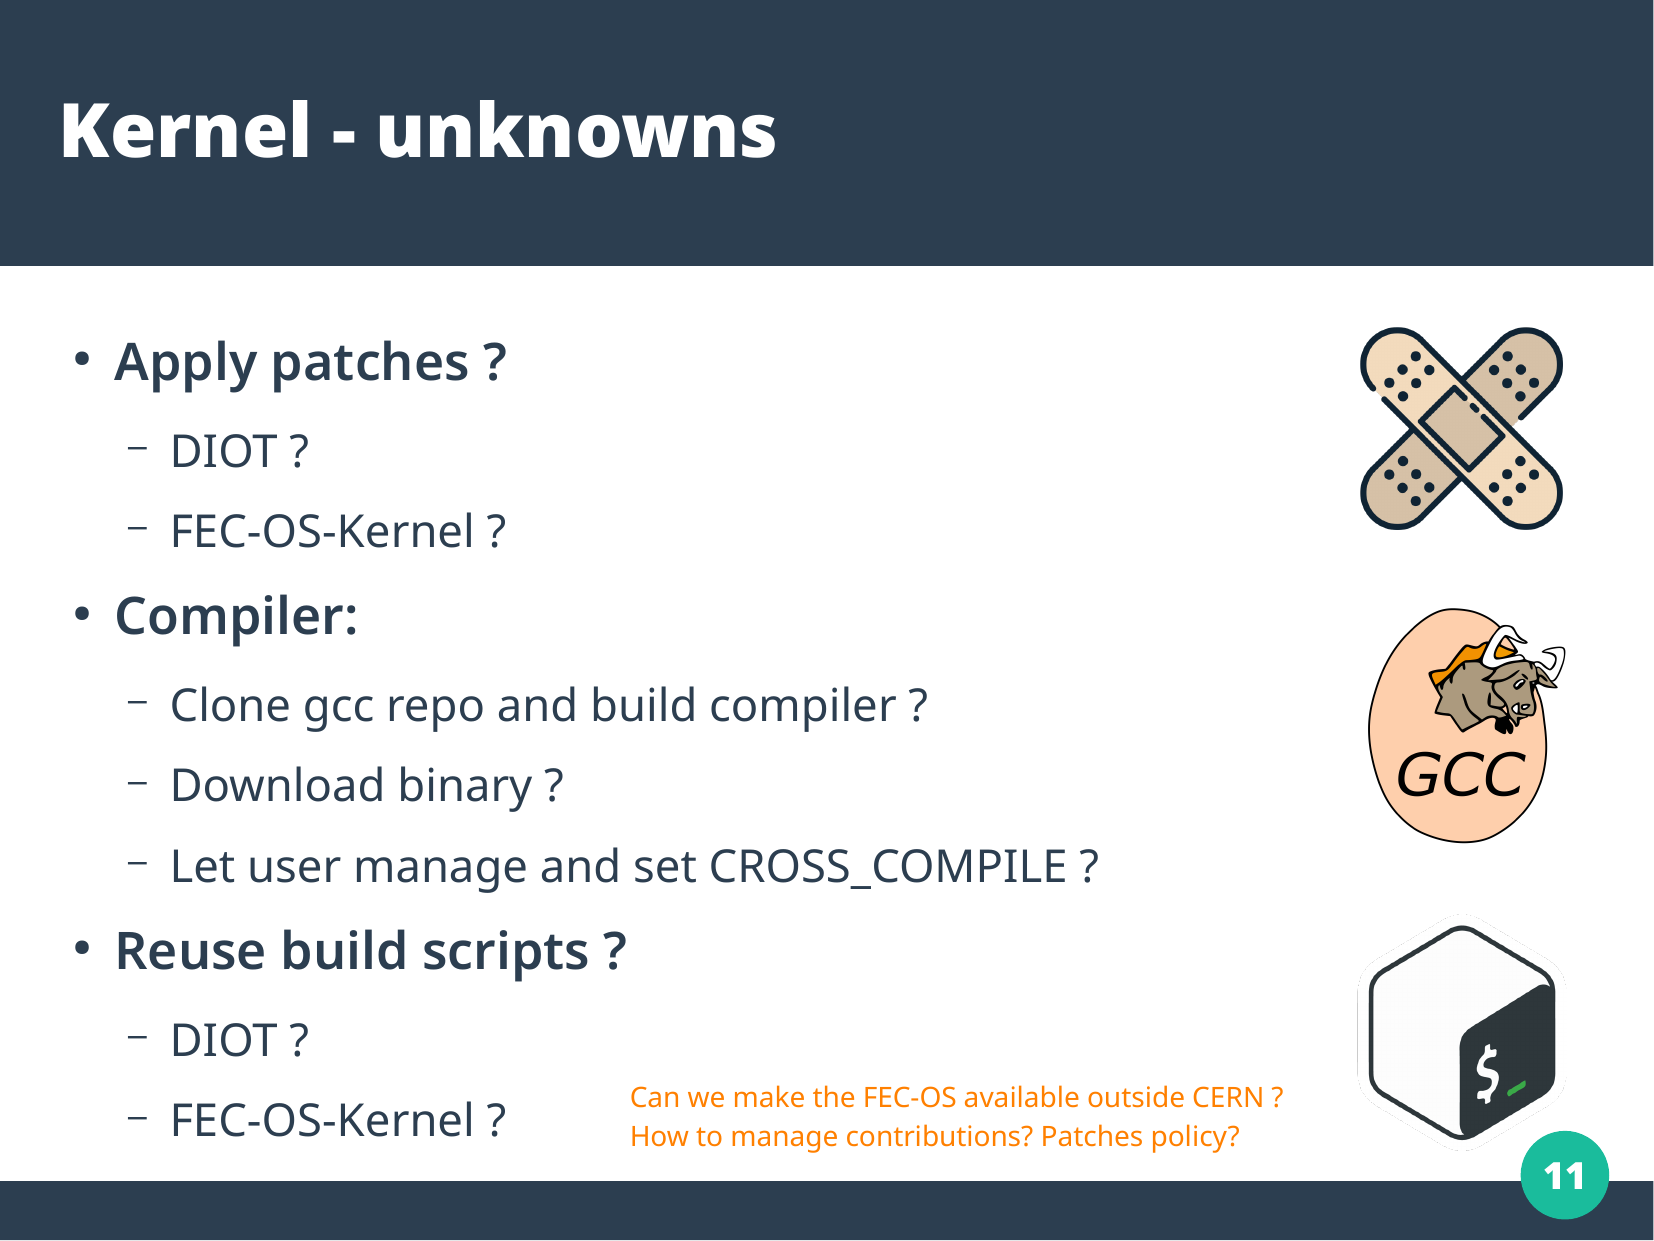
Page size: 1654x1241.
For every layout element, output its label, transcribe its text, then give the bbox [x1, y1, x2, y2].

list Apply patches ? DIOT ? FEC-OS-Kernel ? Compiler: Clone gcc repo and build compiler ? Download binary ? Let user manage and set CROSS_COMPILE ? Reuse build scripts ? DIOT ? FEC-OS-Kernel ? [58, 324, 1595, 1152]
text_box Can we make the FEC-OS available outside CERN ? How to manage contributions? Patches policy? [615, 1070, 1398, 1201]
picture [1352, 319, 1571, 538]
picture [1344, 914, 1580, 1151]
picture [1363, 605, 1567, 845]
title Kernel - unknowns [58, 49, 1595, 207]
